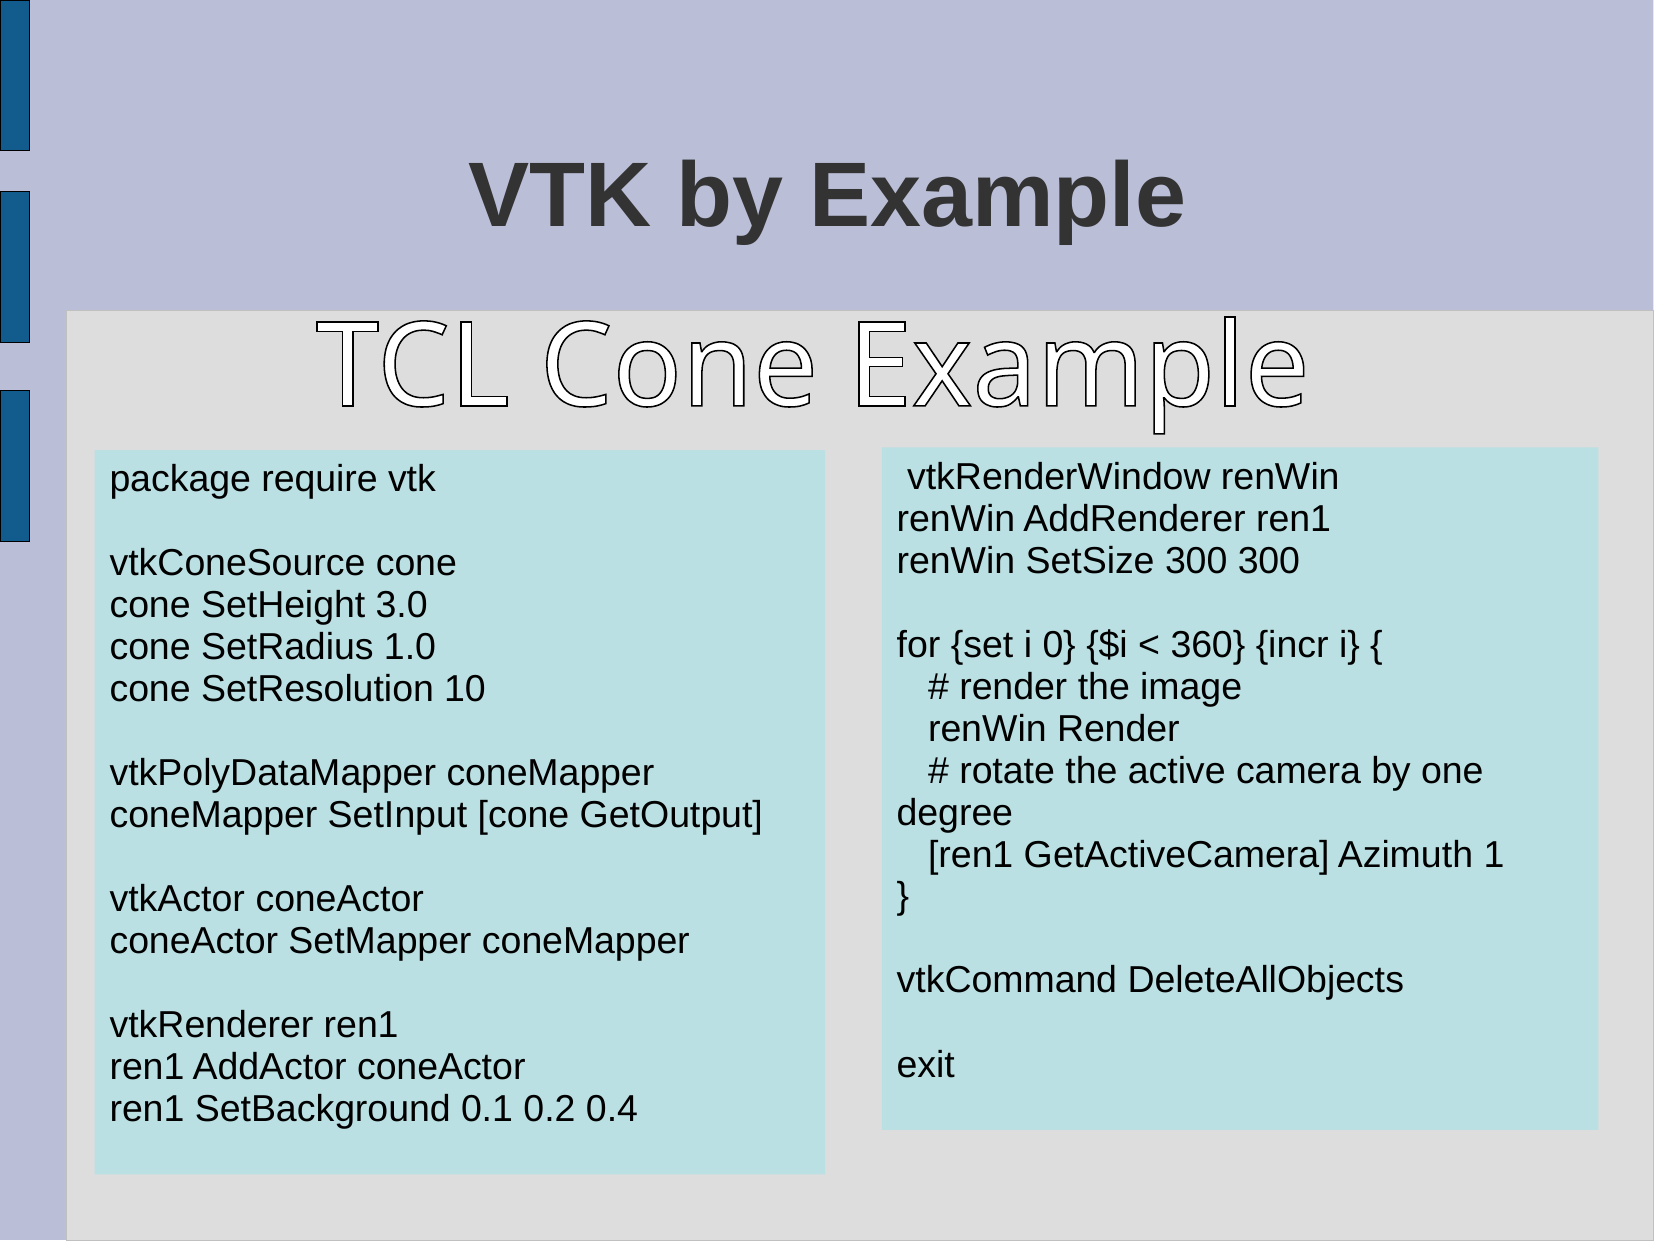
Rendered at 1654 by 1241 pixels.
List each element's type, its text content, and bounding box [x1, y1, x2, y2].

text_box TCL Cone Example [691, 341, 744, 406]
text_box TCL Cone Example [1154, 341, 1209, 434]
text_box TCL Cone Example [913, 342, 971, 406]
text_box package require vtk vtkConeSource cone cone SetHeight 3.0 cone SetRadius 1.0 cone SetResolution 10 vtkPolyDataMapper coneMapper coneMapper SetInput [cone GetOutput] vtkActor coneActor coneActor SetMapper coneMapper vtkRenderer ren1 ren1 AddActor coneActor ren1 SetBackground 0.1 0.2 0.4 [94, 450, 826, 1175]
text_box TCL Cone Example [546, 320, 609, 408]
text_box vtkRenderWindow renWin renWin AddRenderer ren1 renWin SetSize 300 300 for {set i 0} {$i < 360} {incr i} { # render the image renWin Render # rotate the active camera by one degree [ren1 GetActiveCamera] Azimuth 1 } vtkCommand DeleteAllObjects exit [881, 447, 1599, 1130]
text_box TCL Cone Example [759, 341, 813, 408]
text_box TCL Cone Example [384, 320, 447, 408]
text_box TCL Cone Example [316, 322, 379, 406]
title VTK by Example [121, 98, 1534, 291]
text_box TCL Cone Example [460, 322, 508, 406]
text_box TCL Cone Example [1251, 341, 1304, 408]
text_box TCL Cone Example [618, 341, 676, 408]
text_box TCL Cone Example [1046, 341, 1136, 406]
text_box TCL Cone Example [977, 341, 1028, 408]
text_box TCL Cone Example [1224, 316, 1235, 406]
text_box TCL Cone Example [858, 322, 905, 406]
